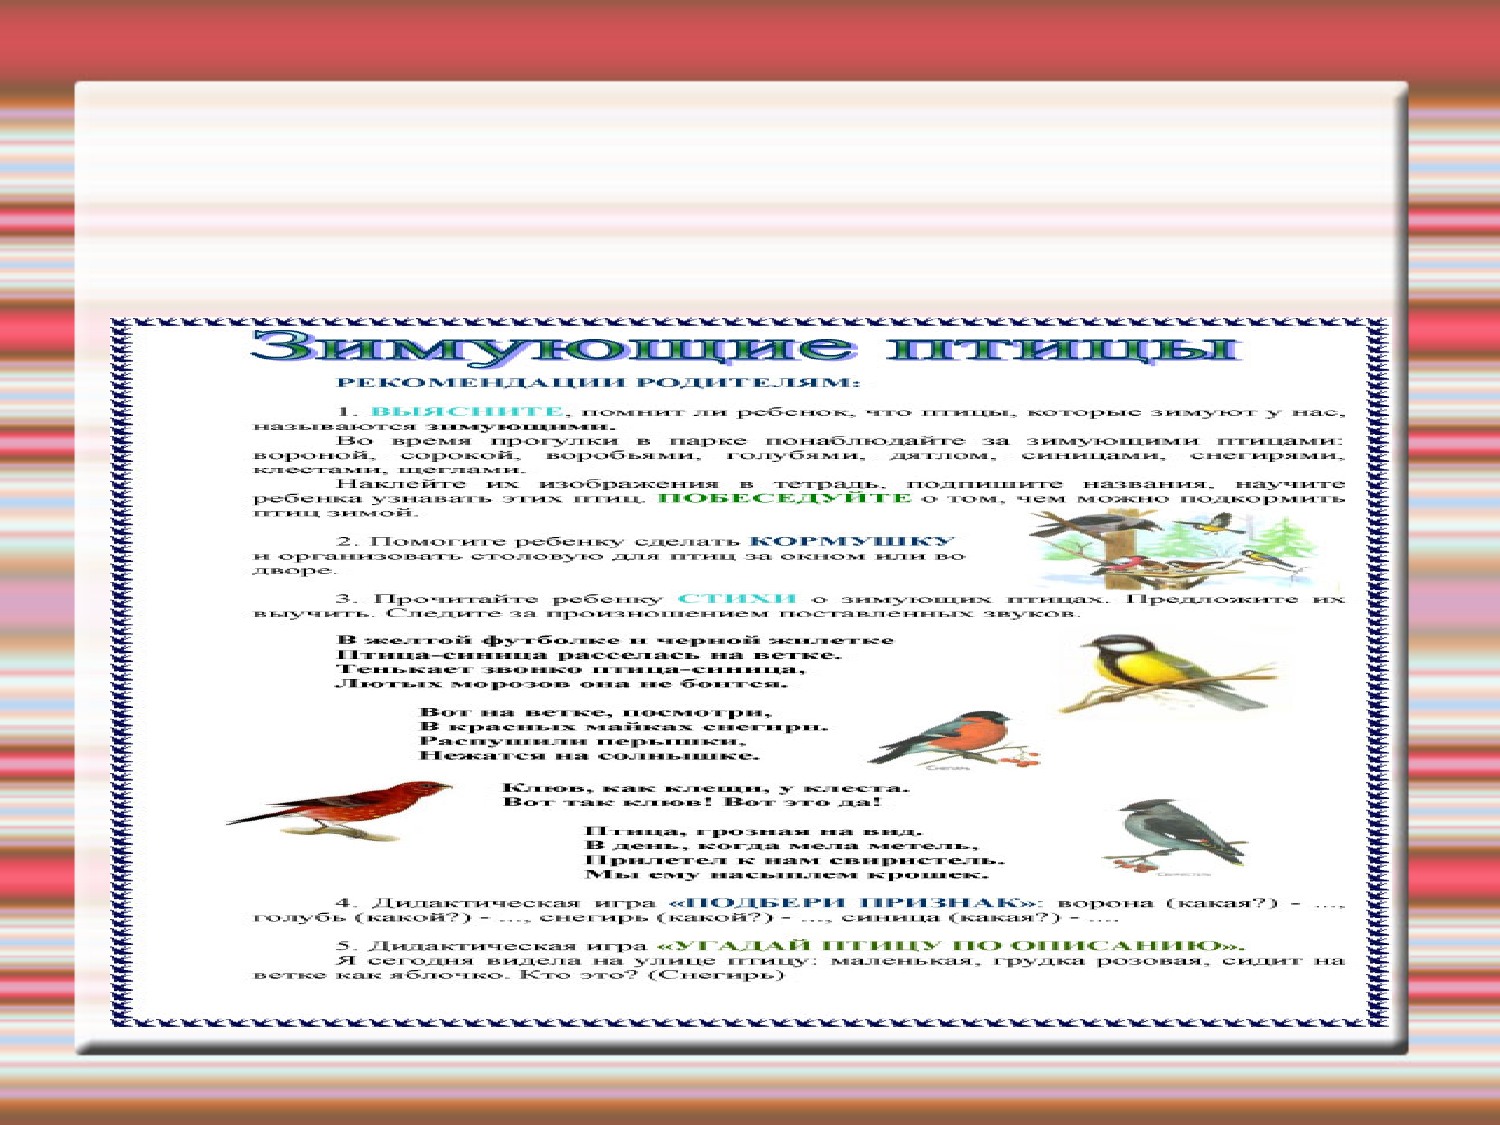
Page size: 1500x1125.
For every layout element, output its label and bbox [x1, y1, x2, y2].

picture [110, 317, 1392, 1027]
